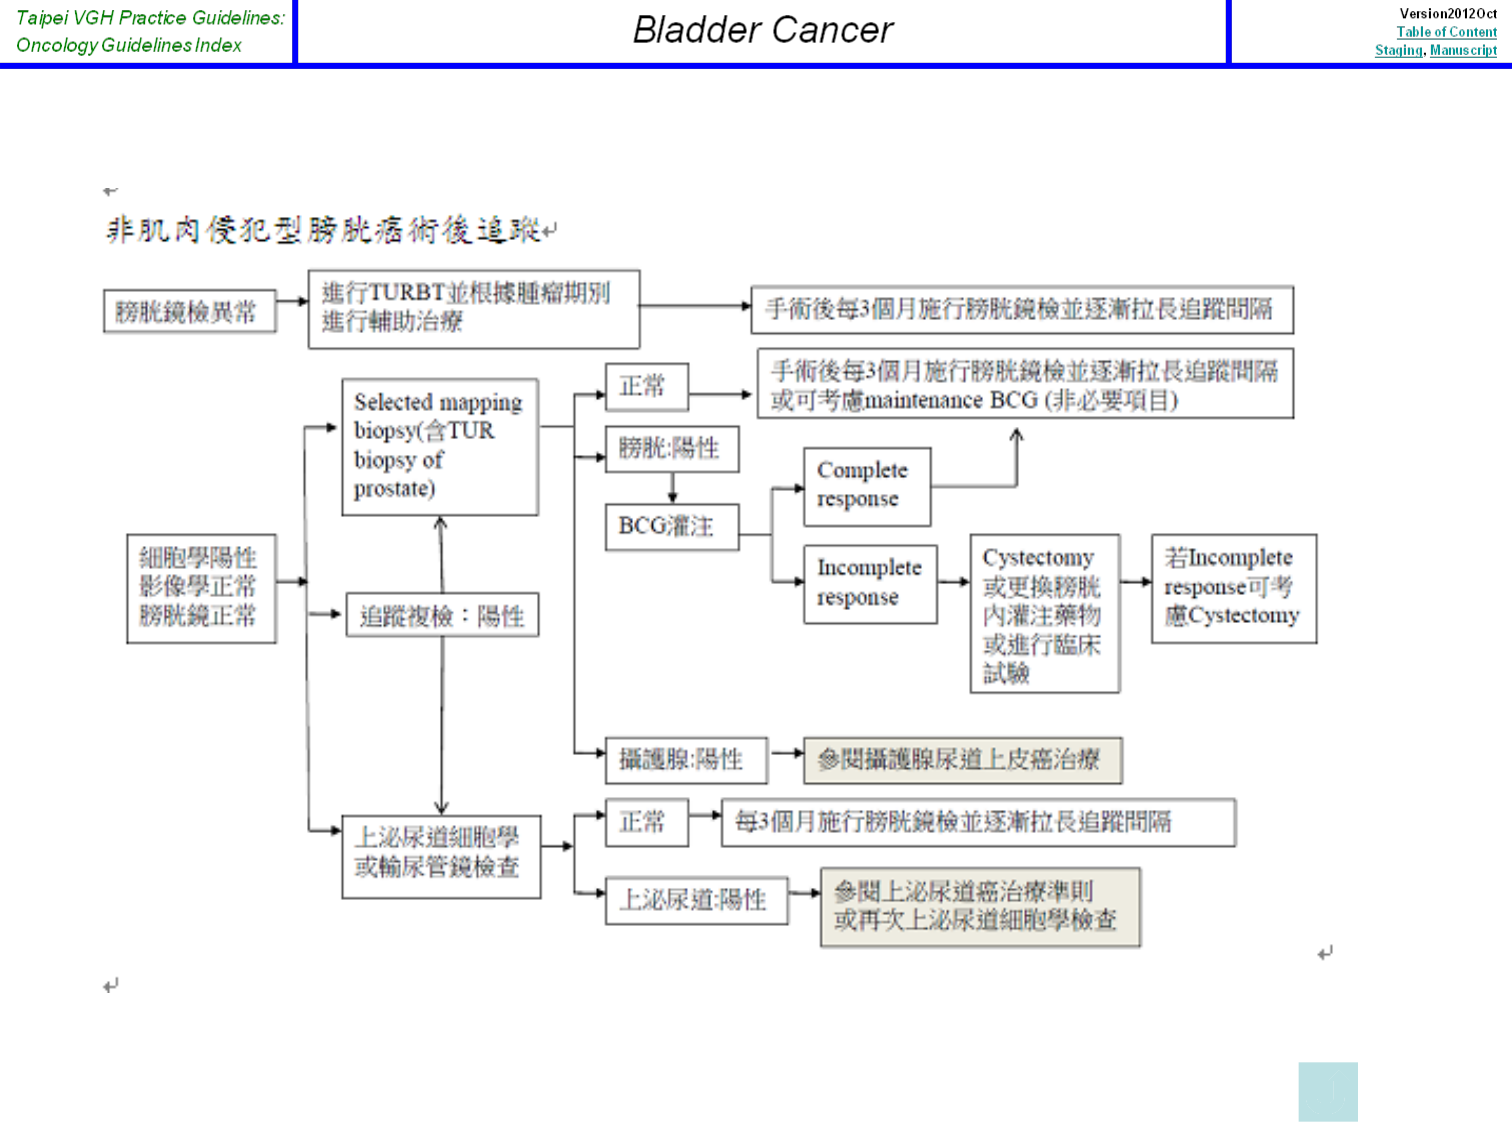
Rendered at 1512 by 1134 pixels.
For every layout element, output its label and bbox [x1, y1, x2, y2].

picture [70, 188, 1430, 993]
